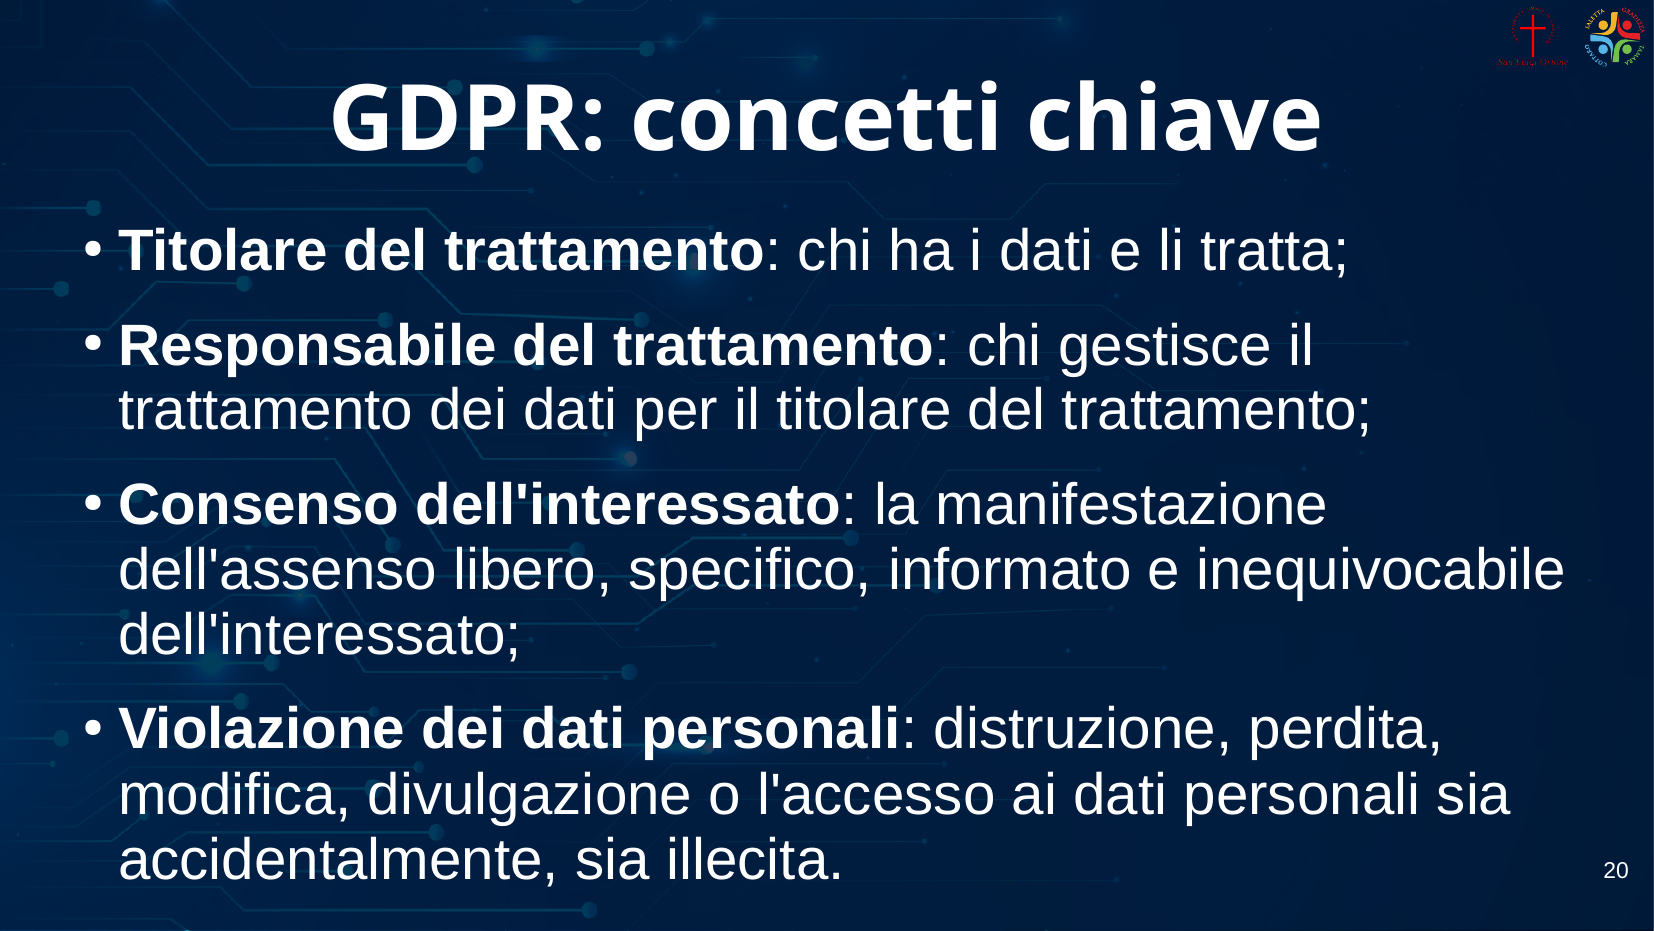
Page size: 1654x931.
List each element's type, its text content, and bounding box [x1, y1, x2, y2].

subtitle Titolare del trattamento: chi ha i dati e li tratta; Responsabile del trattamento: chi gestisce il trattamento dei dati per il titolare del trattamento; Consenso dell'interessato: la manifestazione dell'assenso libero, specifico, informato e inequivocabile dell'inte­ressato; Violazione dei dati personali: distruzione, perdita, modifica, divulgazione o l'accesso ai dati personali sia accidentalmente, sia illecita. [82, 217, 1571, 892]
title GDPR: concetti chiave [82, 37, 1571, 193]
picture [1498, 7, 1568, 37]
